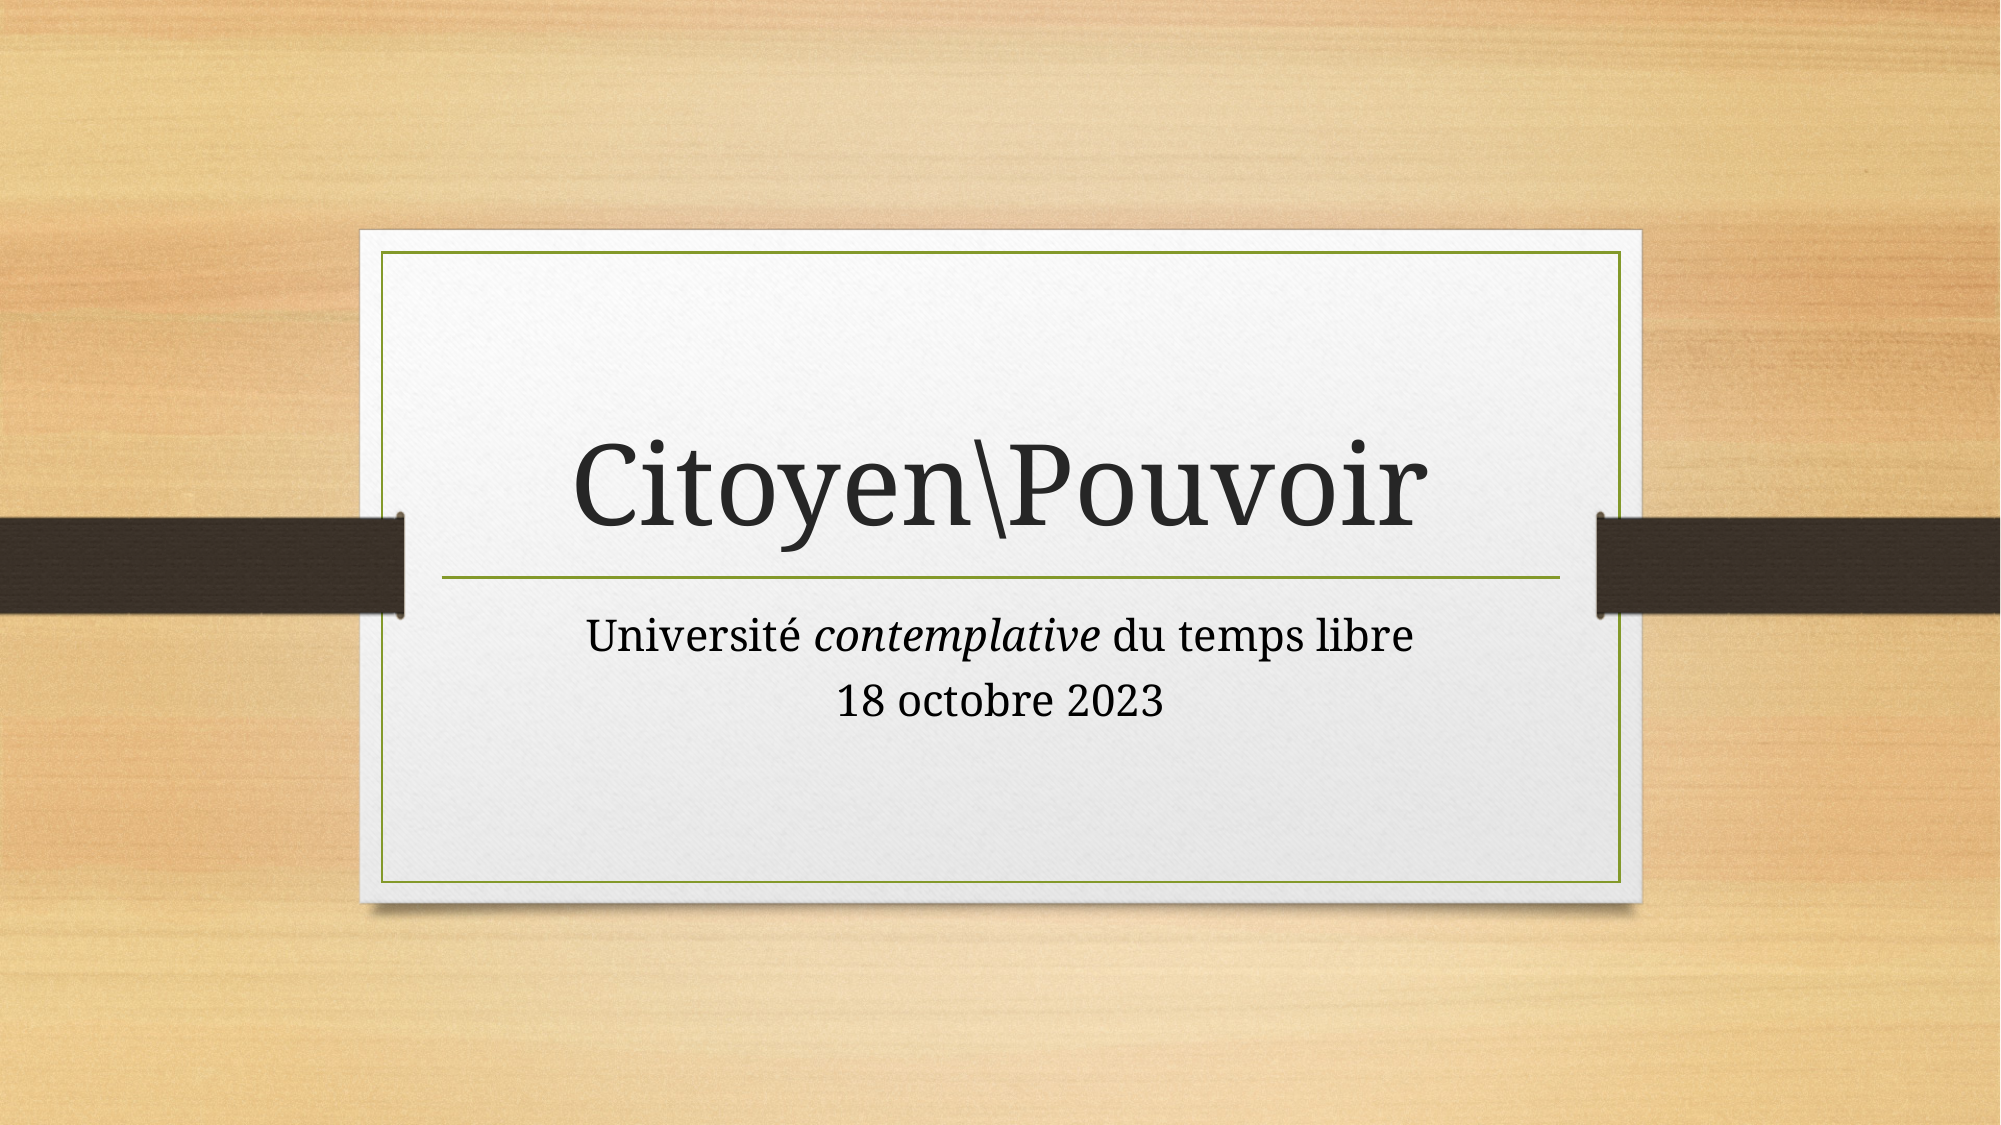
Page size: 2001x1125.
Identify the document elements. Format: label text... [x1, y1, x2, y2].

subtitle Université contemplative du temps libre 18 octobre 2023 [441, 600, 1560, 817]
title Citoyen\Pouvoir [441, 306, 1560, 556]
